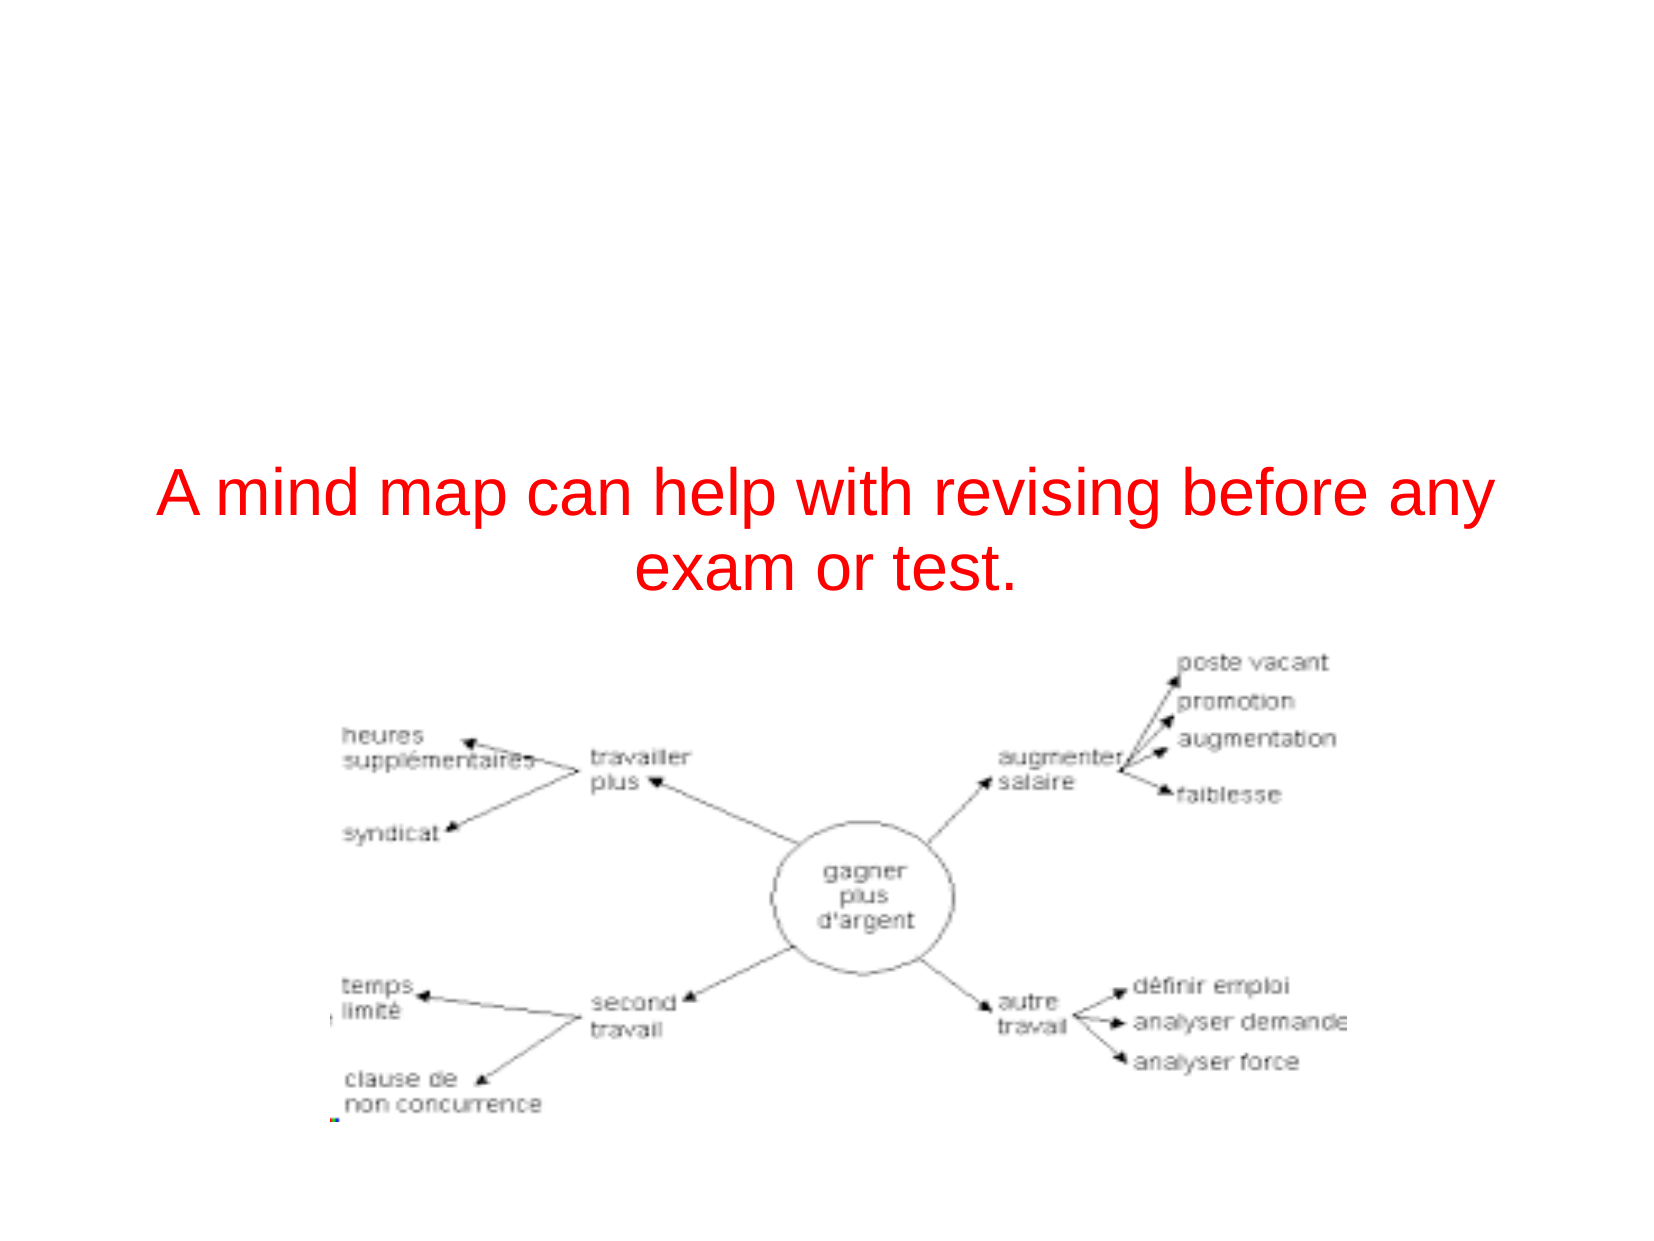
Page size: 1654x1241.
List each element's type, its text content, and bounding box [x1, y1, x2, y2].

picture [330, 649, 1347, 1123]
subtitle A mind map can help with revising before any exam or test. [82, 49, 1571, 1010]
